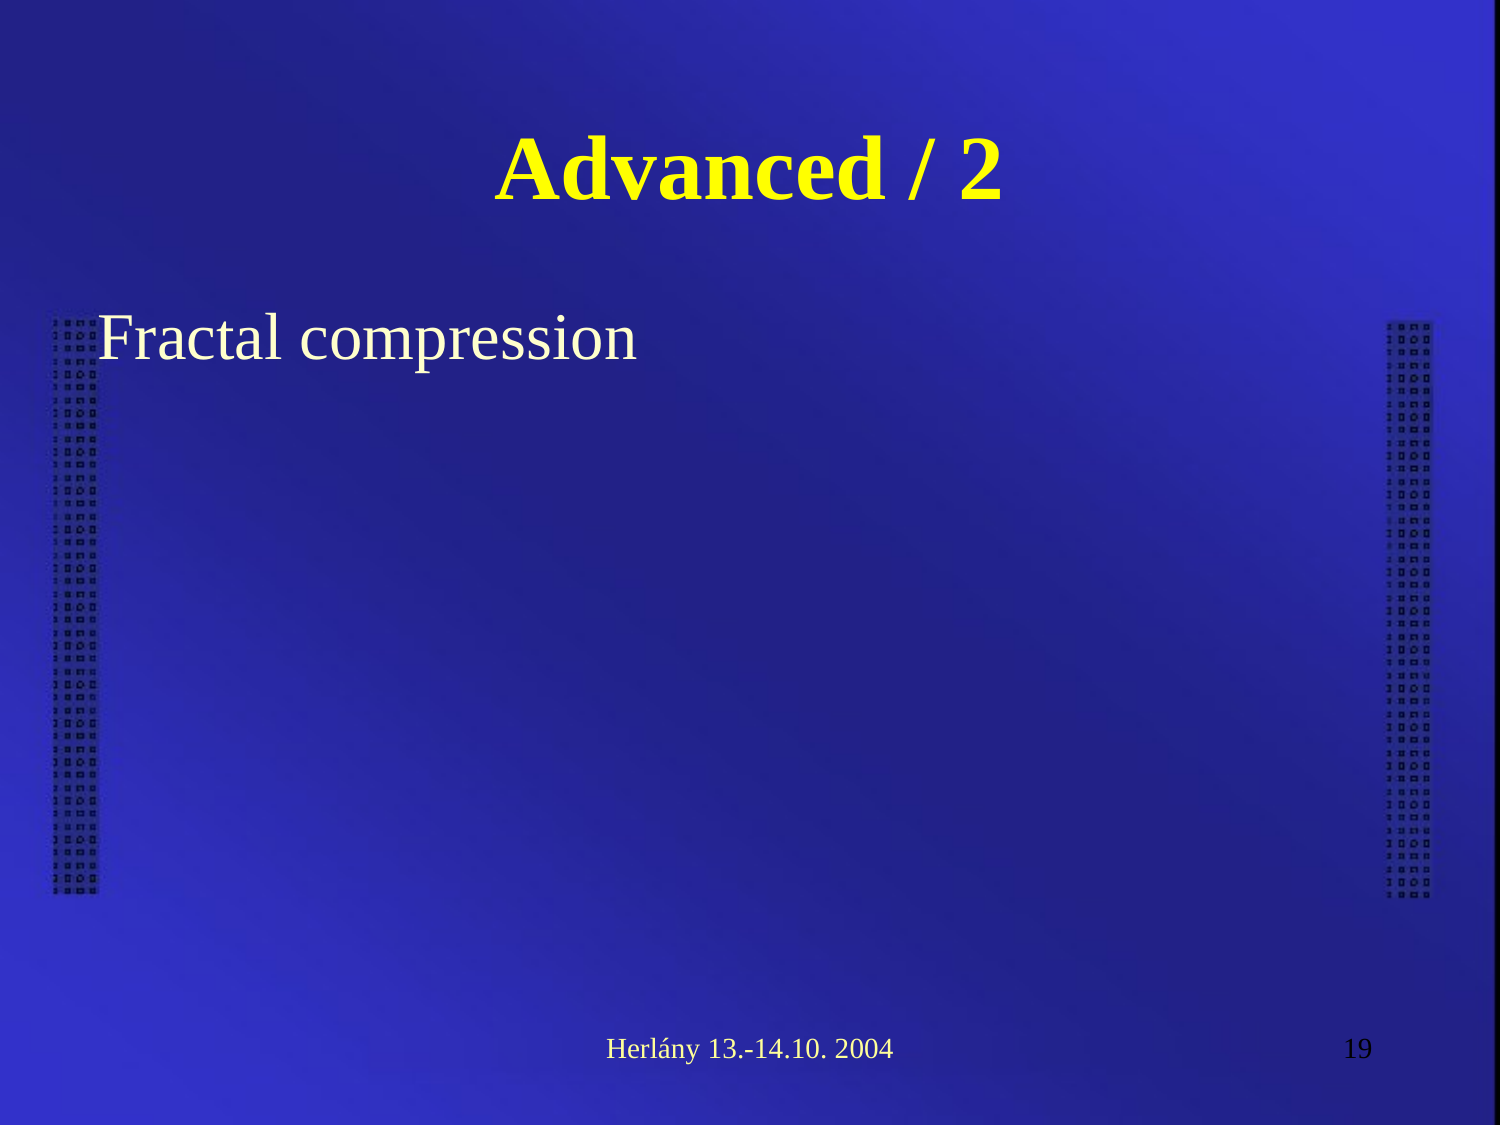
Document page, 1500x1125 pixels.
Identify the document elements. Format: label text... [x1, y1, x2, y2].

text_box 15 [1074, 1024, 1388, 1073]
text_box Herlány 13.-14.10. 2004 [512, 1024, 988, 1073]
list Fractal compression [83, 292, 1434, 968]
title Advanced / 2 [112, 74, 1388, 263]
picture [0, 0, 1500, 1125]
